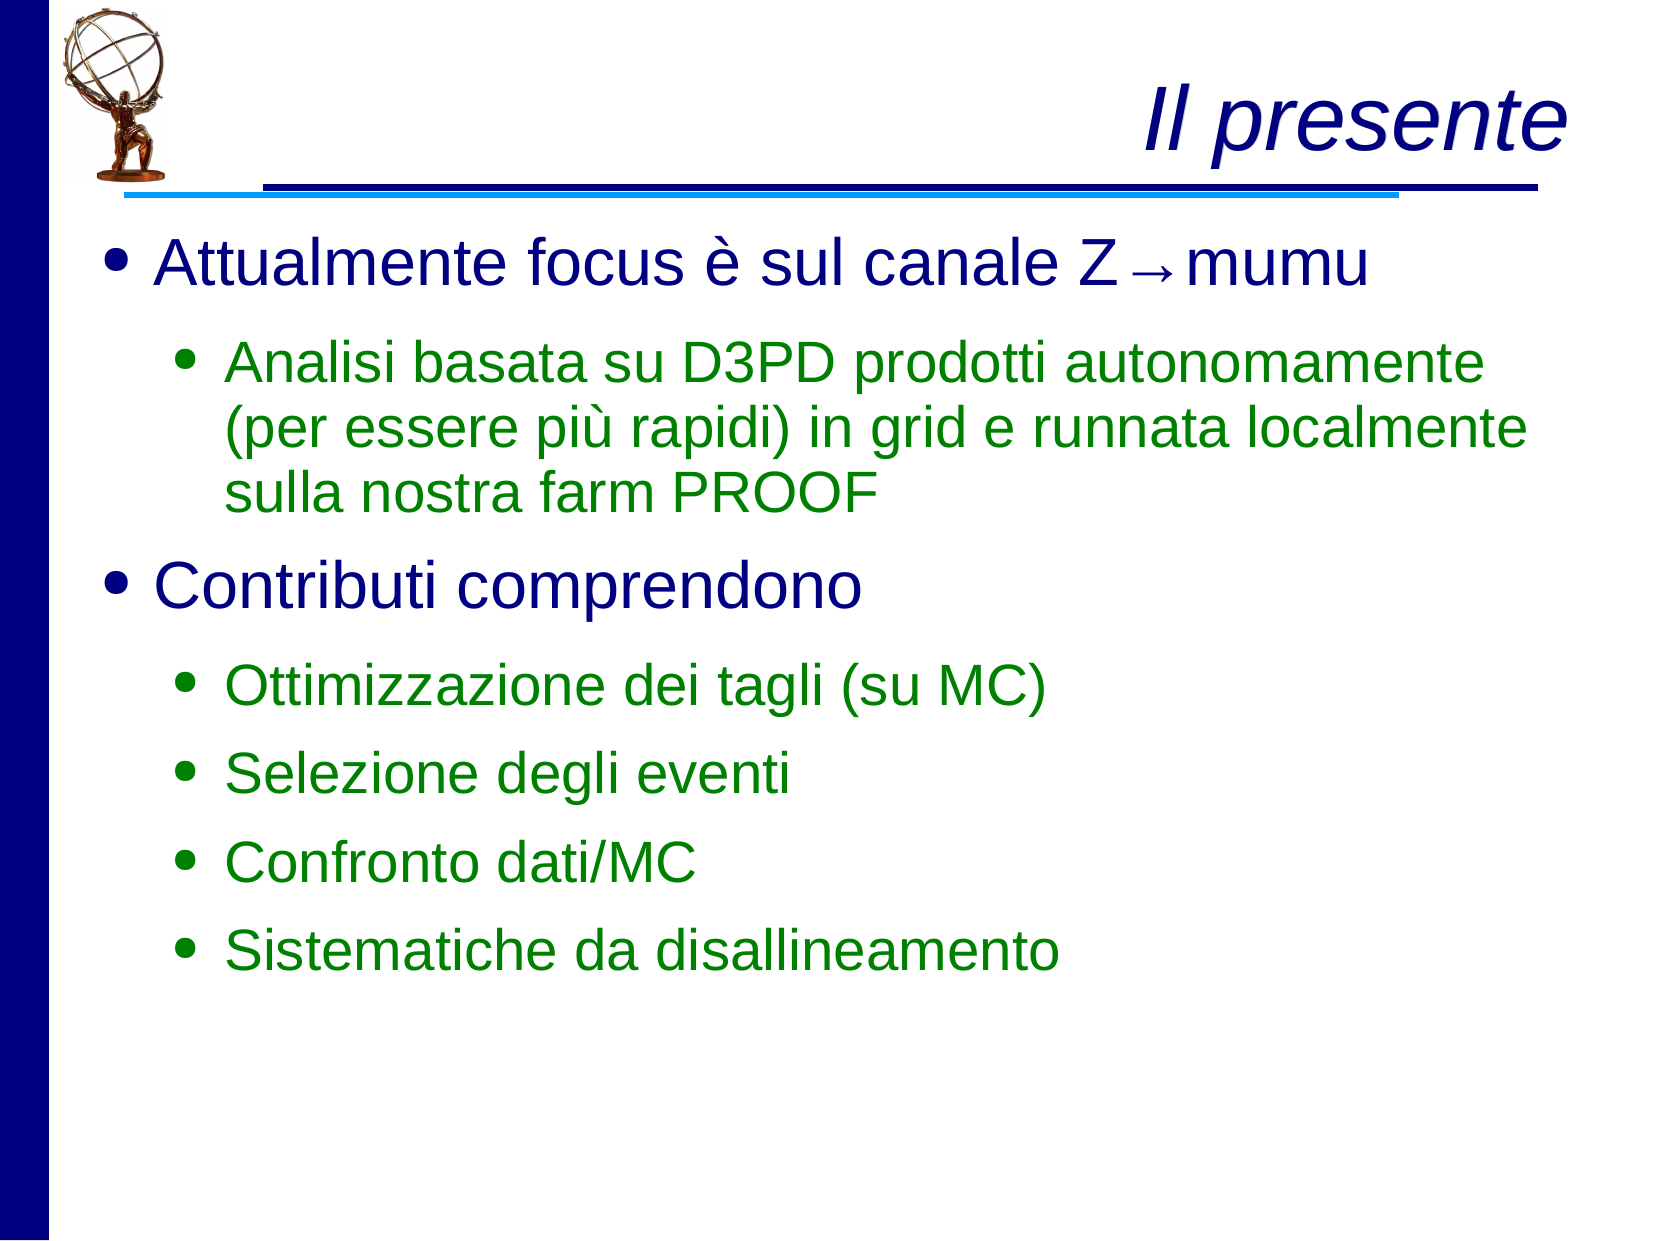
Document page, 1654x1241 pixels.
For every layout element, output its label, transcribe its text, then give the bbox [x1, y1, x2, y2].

picture [57, 5, 170, 186]
title Il presente [82, 56, 1571, 181]
list Attualmente focus è sul canale Z→mumu Analisi basata su D3PD prodotti autonomamente (per essere più rapidi) in grid e runnata localmente sulla nostra farm PROOF Contributi comprendono Ottimizzazione dei tagli (su MC) Selezione degli eventi Confronto dati/MC Sistematiche da disallineamento [82, 225, 1571, 1044]
